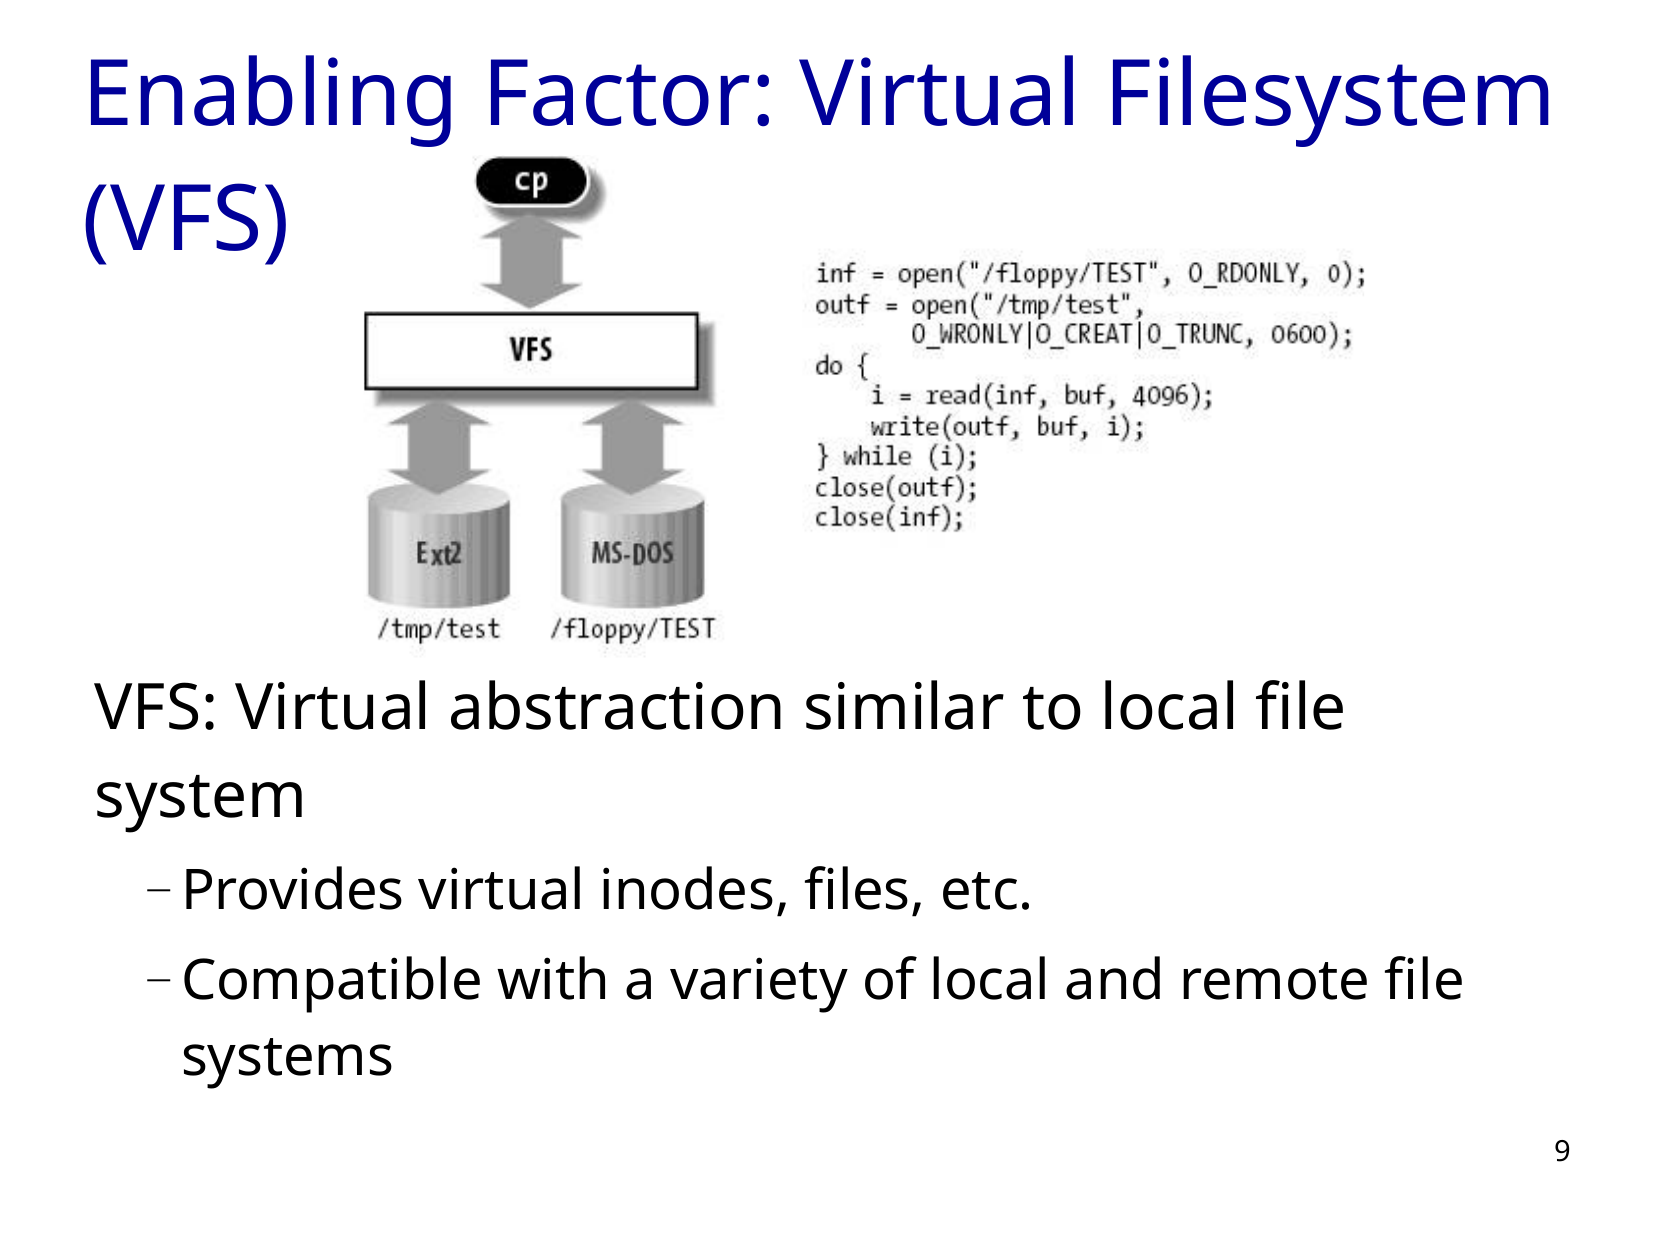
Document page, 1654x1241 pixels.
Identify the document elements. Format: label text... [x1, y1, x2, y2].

list VFS: Virtual abstraction similar to local file system Provides virtual inodes, files, etc. Compatible with a variety of local and remote file systems [60, 661, 1571, 1096]
title Enabling Factor: Virtual Filesystem (VFS) [82, 49, 1571, 257]
picture [363, 155, 1365, 662]
